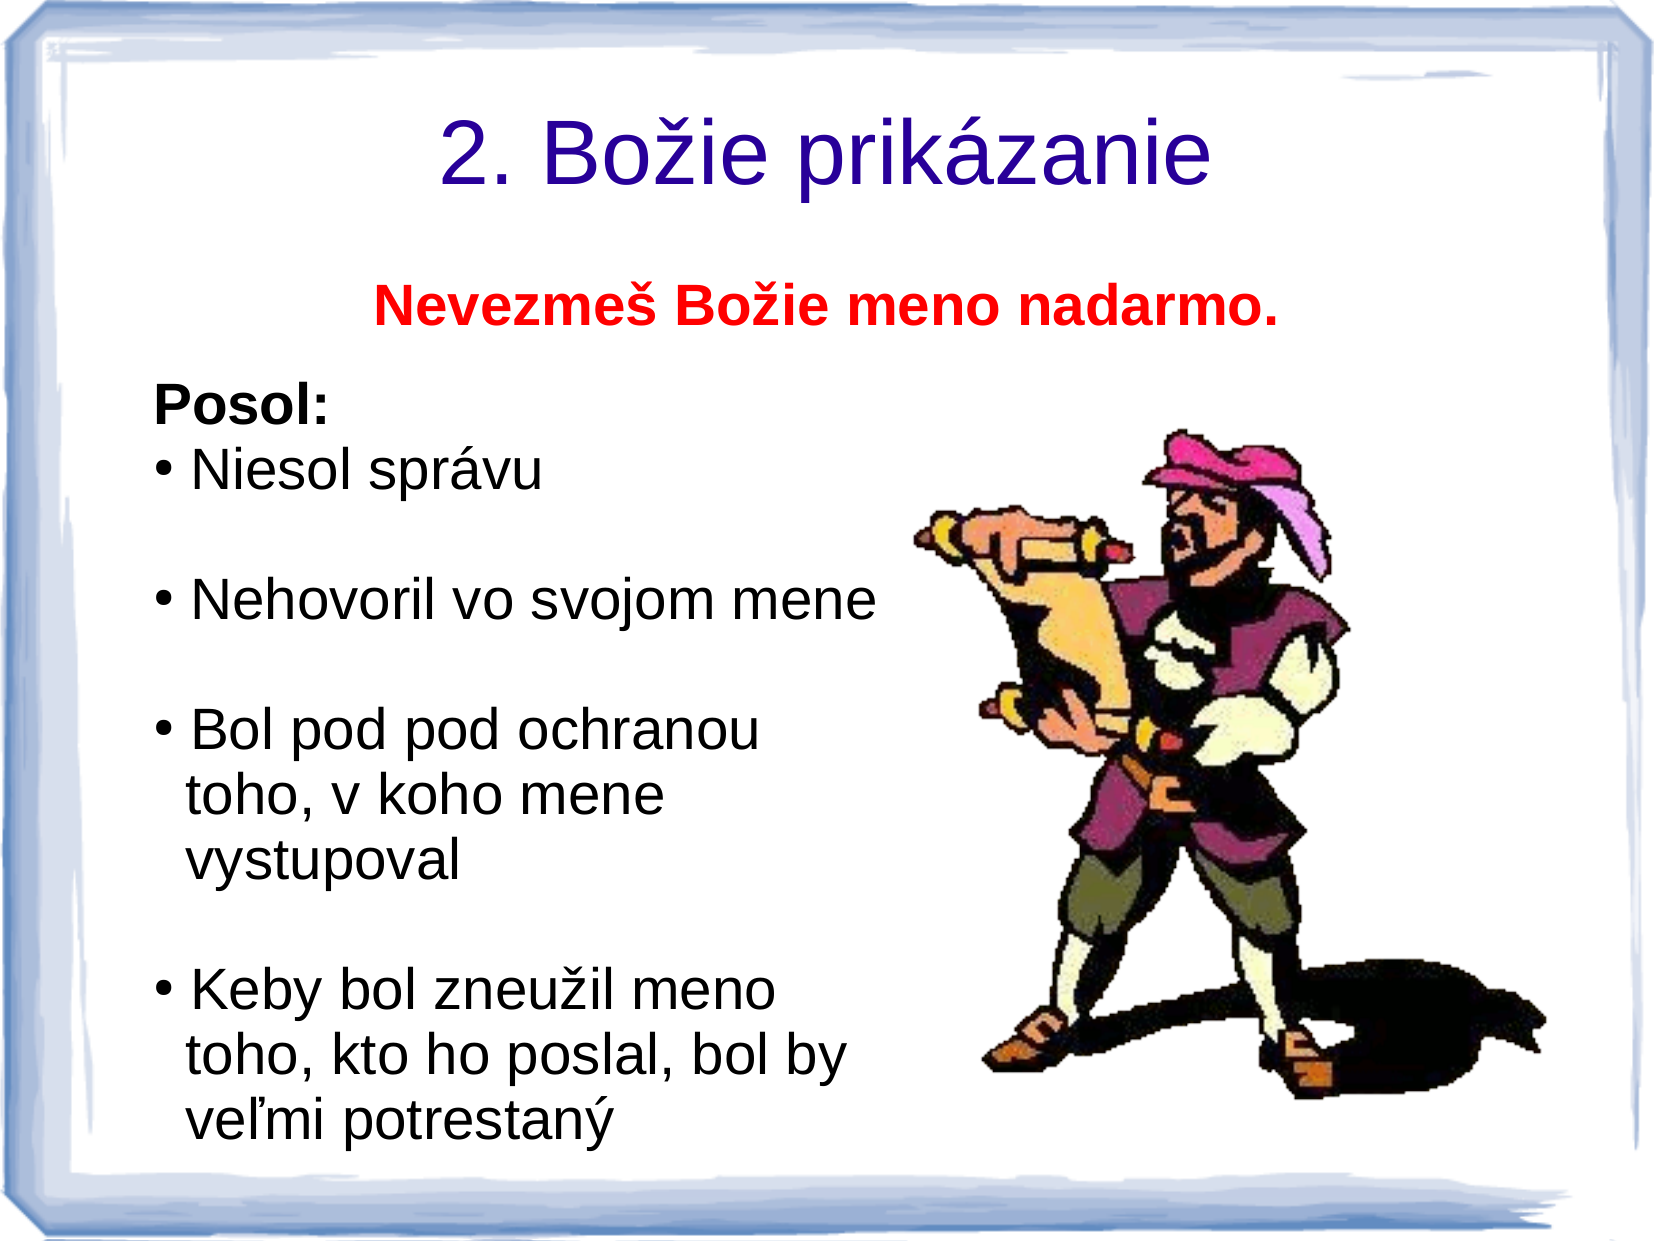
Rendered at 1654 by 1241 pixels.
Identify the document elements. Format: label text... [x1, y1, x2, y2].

text_box Nevezmeš Božie meno nadarmo. [118, 265, 1536, 346]
title 2. Božie prikázanie [82, 49, 1571, 257]
picture [0, 0, 1654, 1241]
text_box Posol: Niesol správu Nehovoril vo svojom mene Bol pod pod ochranou toho, v koho mene vystupoval Keby bol zneužil meno toho, kto ho poslal, bol by veľmi potrestaný [138, 364, 907, 1160]
